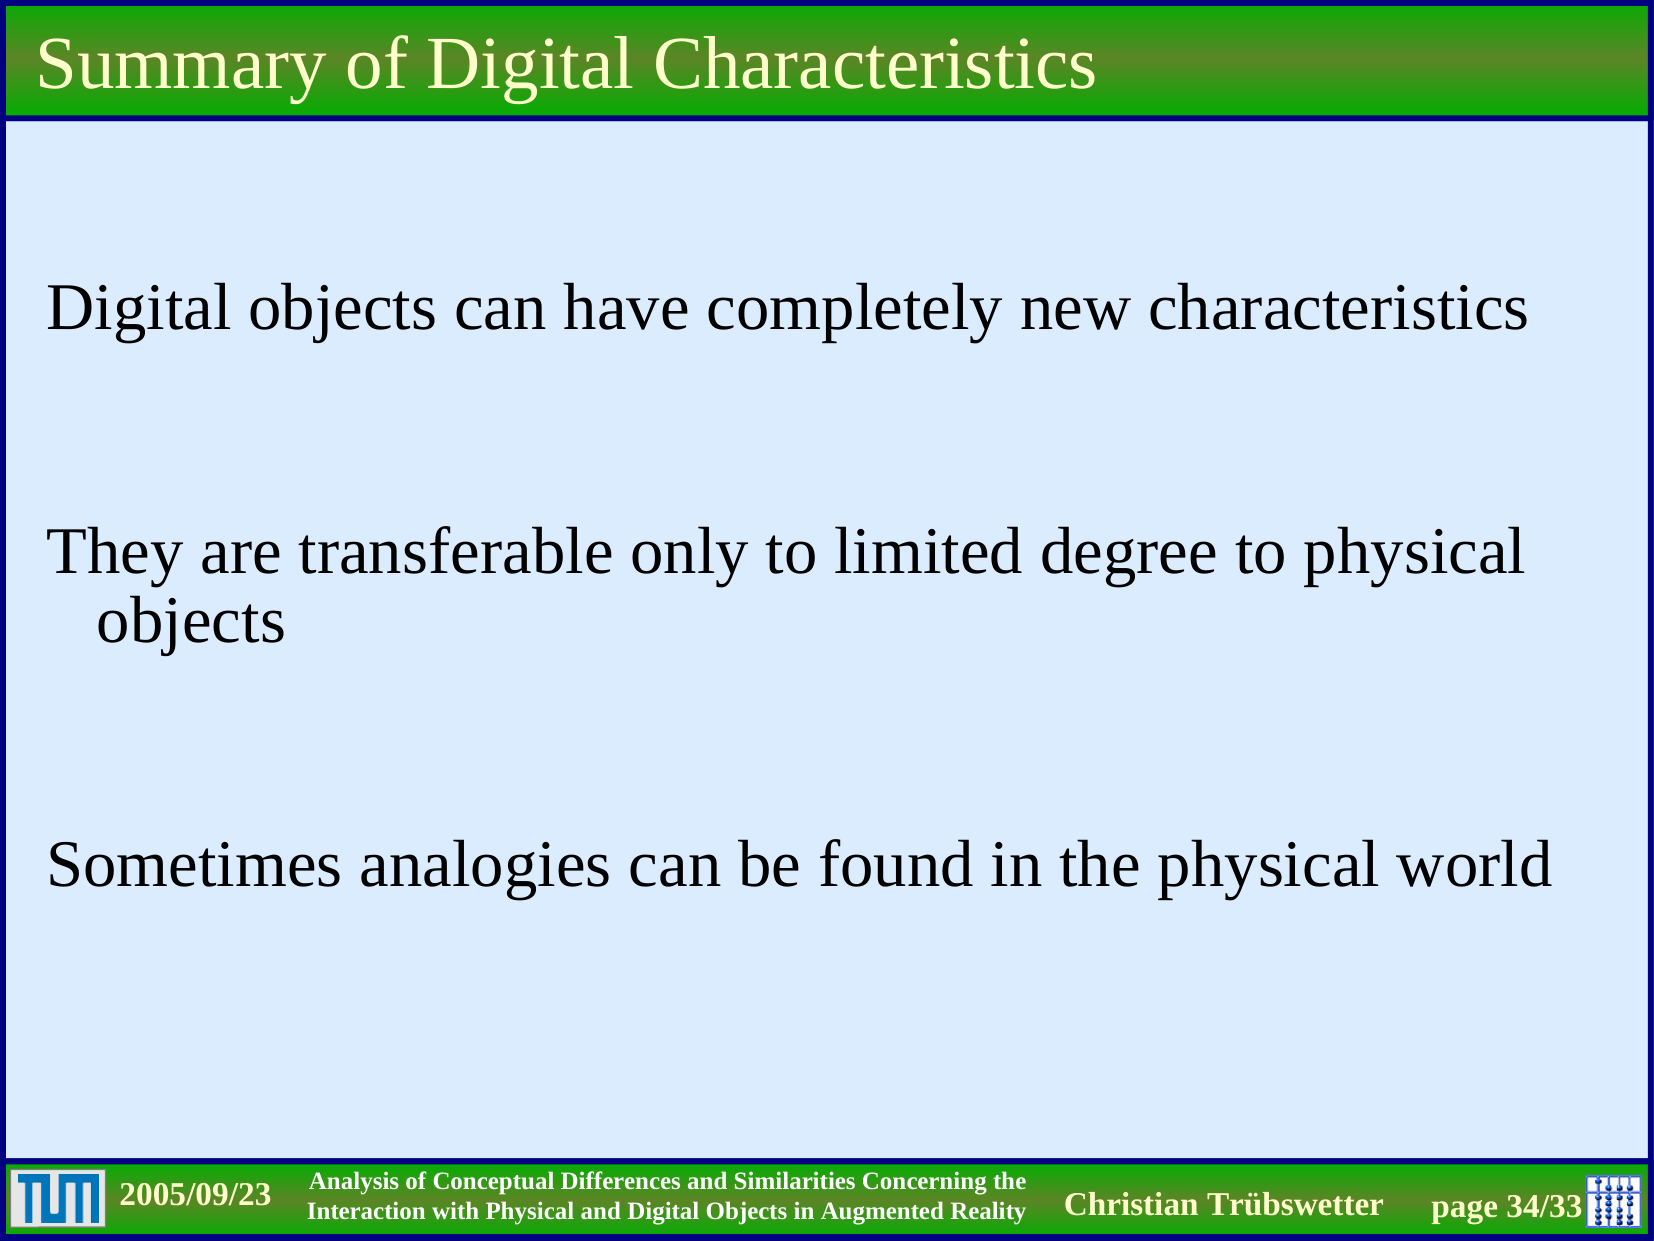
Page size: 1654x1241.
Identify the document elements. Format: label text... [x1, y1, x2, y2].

list Digital objects can have completely new characteristics They are transferable only to limited degree to physical objects Sometimes analogies can be found in the physical world [29, 147, 1622, 1145]
picture [18, 1174, 99, 1223]
title Summary of Digital Characteristics [35, 0, 1628, 176]
picture [1585, 1175, 1642, 1228]
